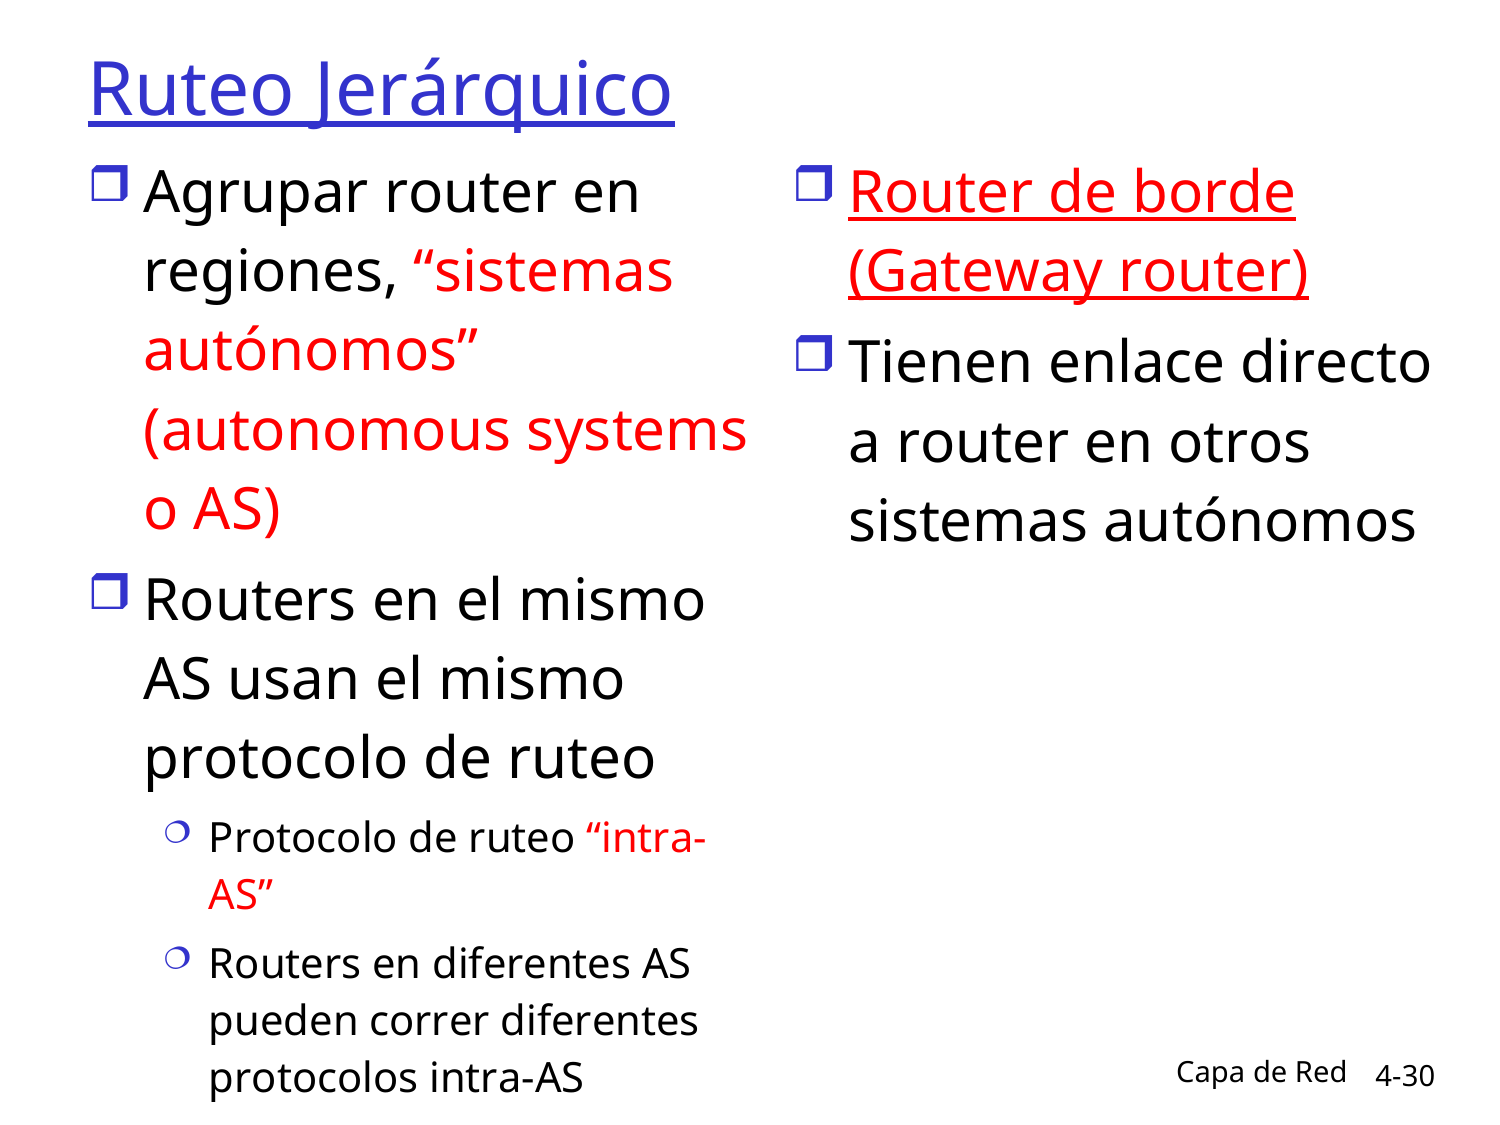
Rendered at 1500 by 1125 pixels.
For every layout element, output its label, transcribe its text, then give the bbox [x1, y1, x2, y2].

title Ruteo Jerárquico [87, 23, 1363, 151]
list Agrupar router en regiones, “sistemas autónomos” (autonomous systems o AS) Routers en el mismo AS usan el mismo protocolo de ruteo Protocolo de ruteo “intra-AS” Routers en diferentes AS pueden correr diferentes protocolos intra-AS [87, 149, 759, 1051]
list Router de borde (Gateway router) Tienen enlace directo a router en otros sistemas autónomos [792, 149, 1464, 1051]
